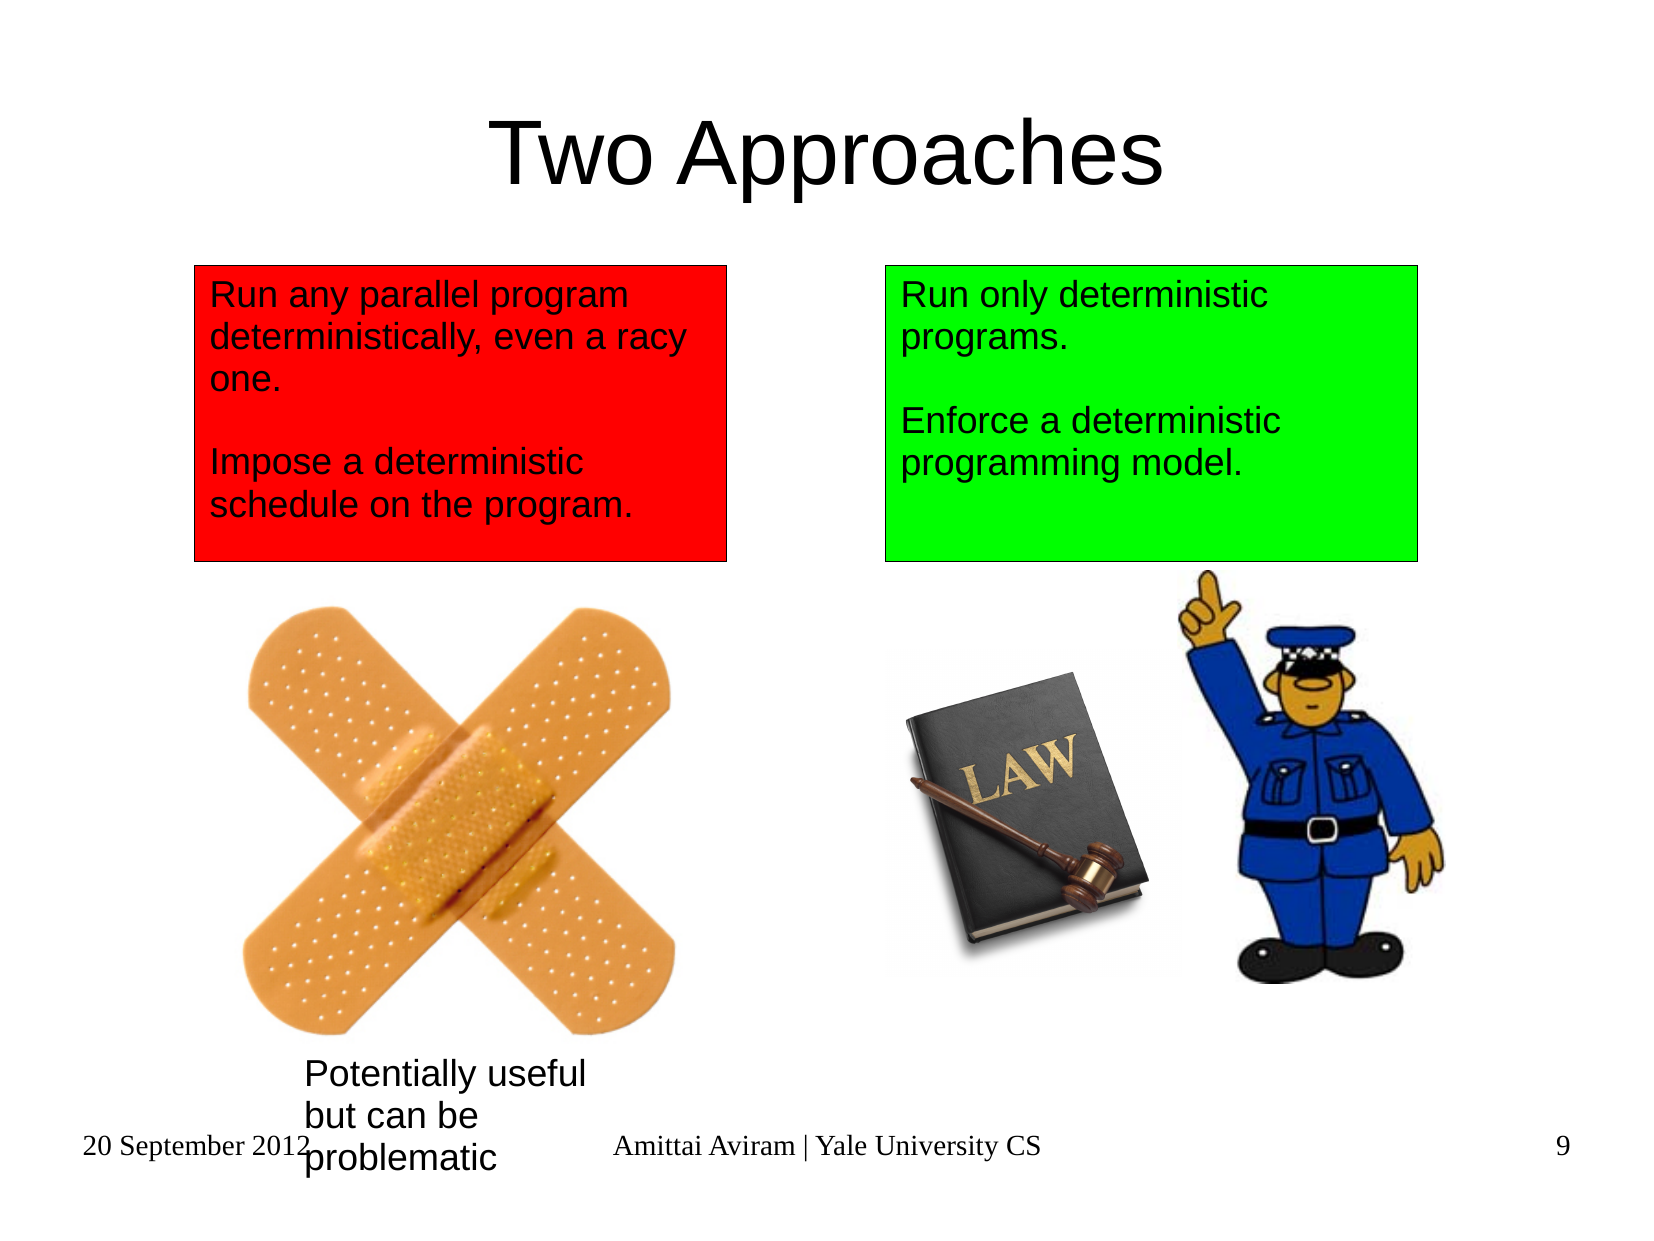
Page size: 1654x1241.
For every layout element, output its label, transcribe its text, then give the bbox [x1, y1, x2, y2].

title Two Approaches [82, 49, 1571, 257]
text_box Potentially useful but can be problematic [289, 1045, 644, 1187]
picture [885, 570, 1446, 984]
text_box Run any parallel program deterministically, even a racy one. Impose a deterministic schedule on the program. [194, 265, 727, 562]
picture [224, 585, 697, 1057]
text_box Run only deterministic programs. Enforce a deterministic programming model. [885, 265, 1418, 562]
